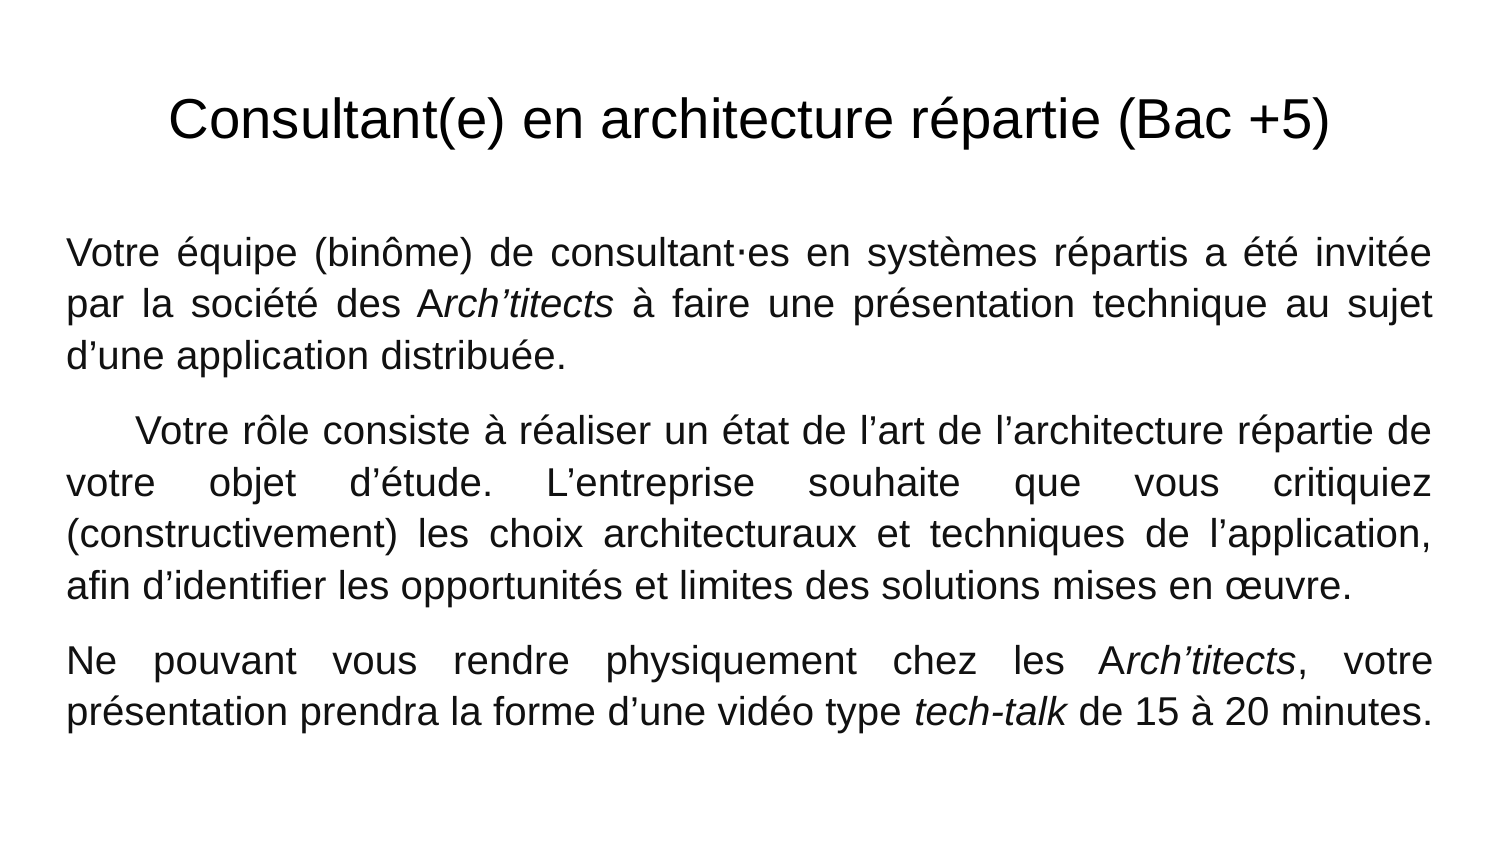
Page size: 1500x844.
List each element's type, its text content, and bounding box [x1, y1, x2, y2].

list Votre équipe (binôme) de consultant⋅es en systèmes répartis a été invitée par la société des Arch’titects à faire une présentation technique au sujet d’une application distribuée. Votre rôle consiste à réaliser un état de l’art de l’architecture répartie de votre objet d’étude. L’entreprise souhaite que vous critiquiez (constructivement) les choix architecturaux et techniques de l’application, afin d’identifier les opportunités et limites des solutions mises en œuvre. Ne pouvant vous rendre physiquement chez les Arch’titects, votre présentation prendra la forme d’une vidéo type tech-talk de 15 à 20 minutes. [51, 189, 1449, 750]
title Consultant(e) en architecture répartie (Bac +5) [24, 72, 1476, 167]
